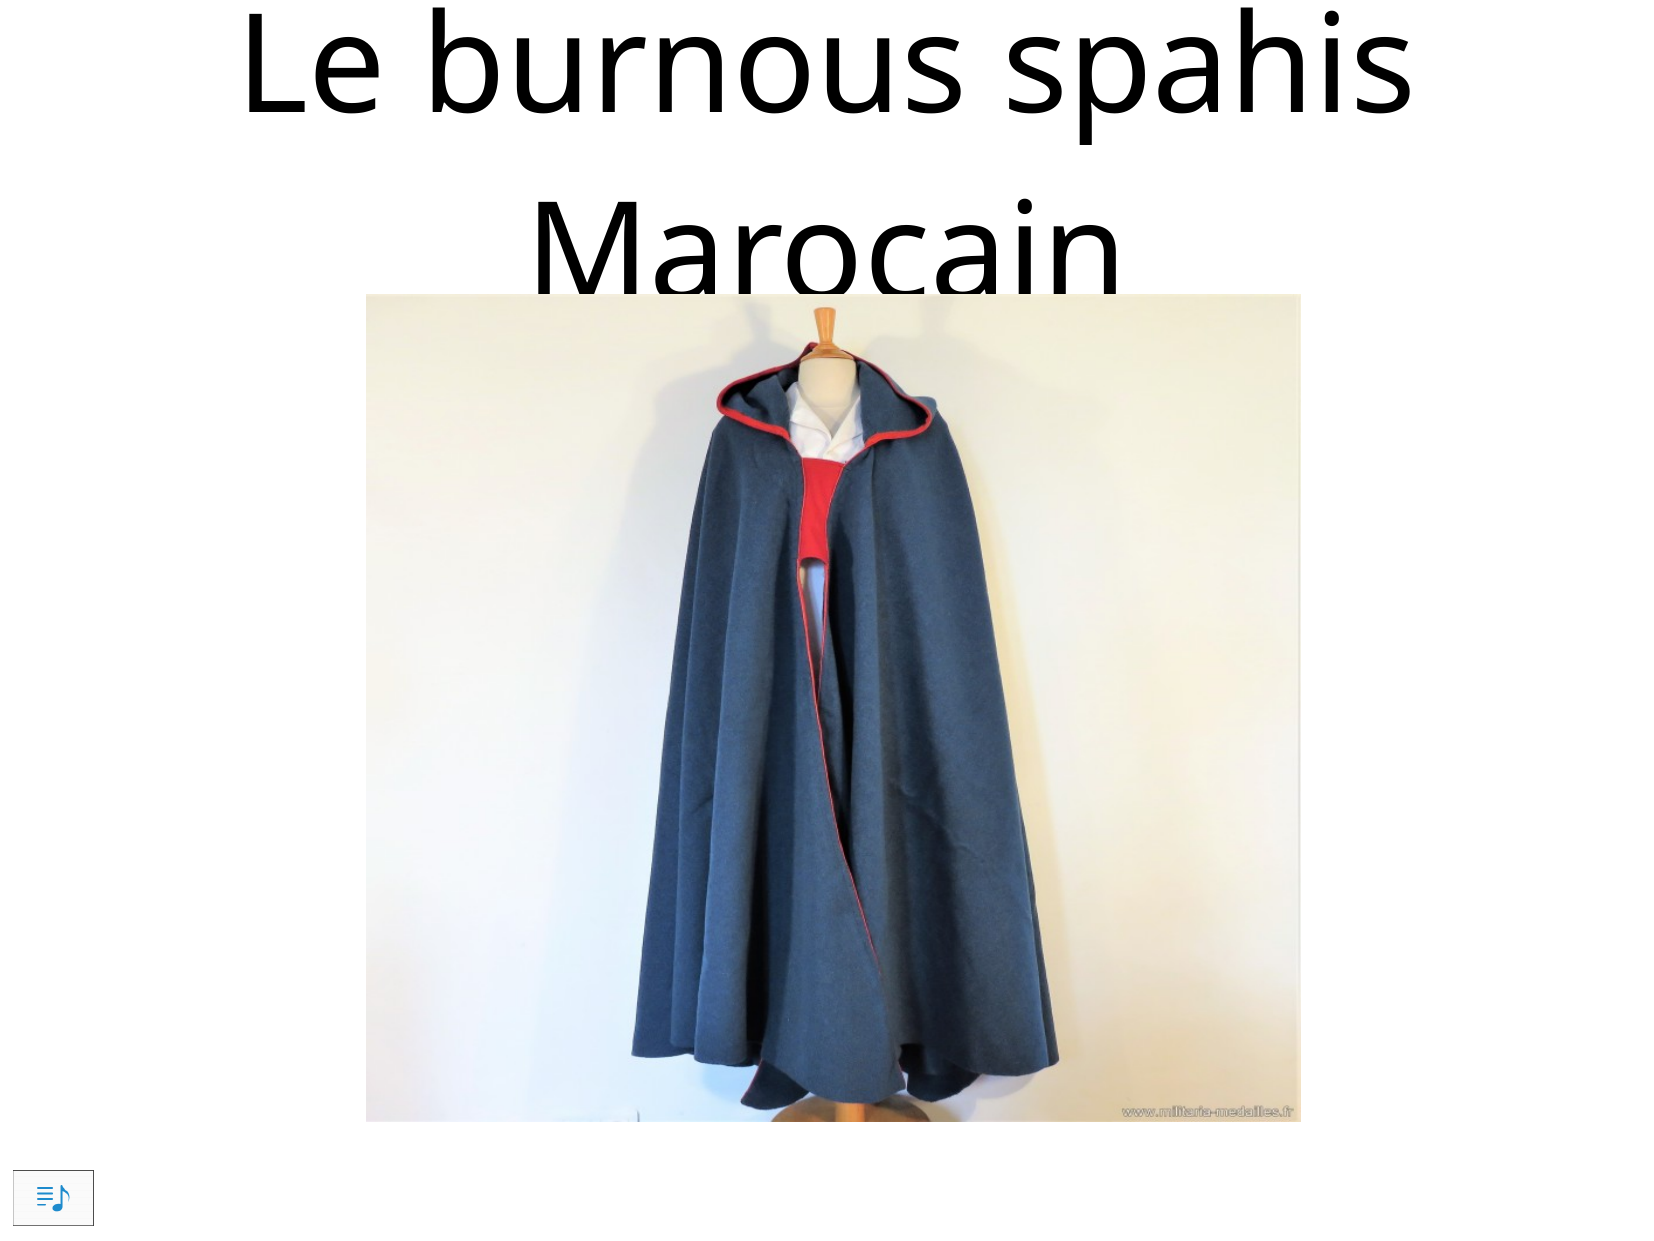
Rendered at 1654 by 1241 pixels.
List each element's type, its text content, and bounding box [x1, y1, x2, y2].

text_box [11, 1169, 95, 1227]
picture [366, 294, 1301, 1123]
title Le burnous spahis Marocain [82, 49, 1571, 257]
